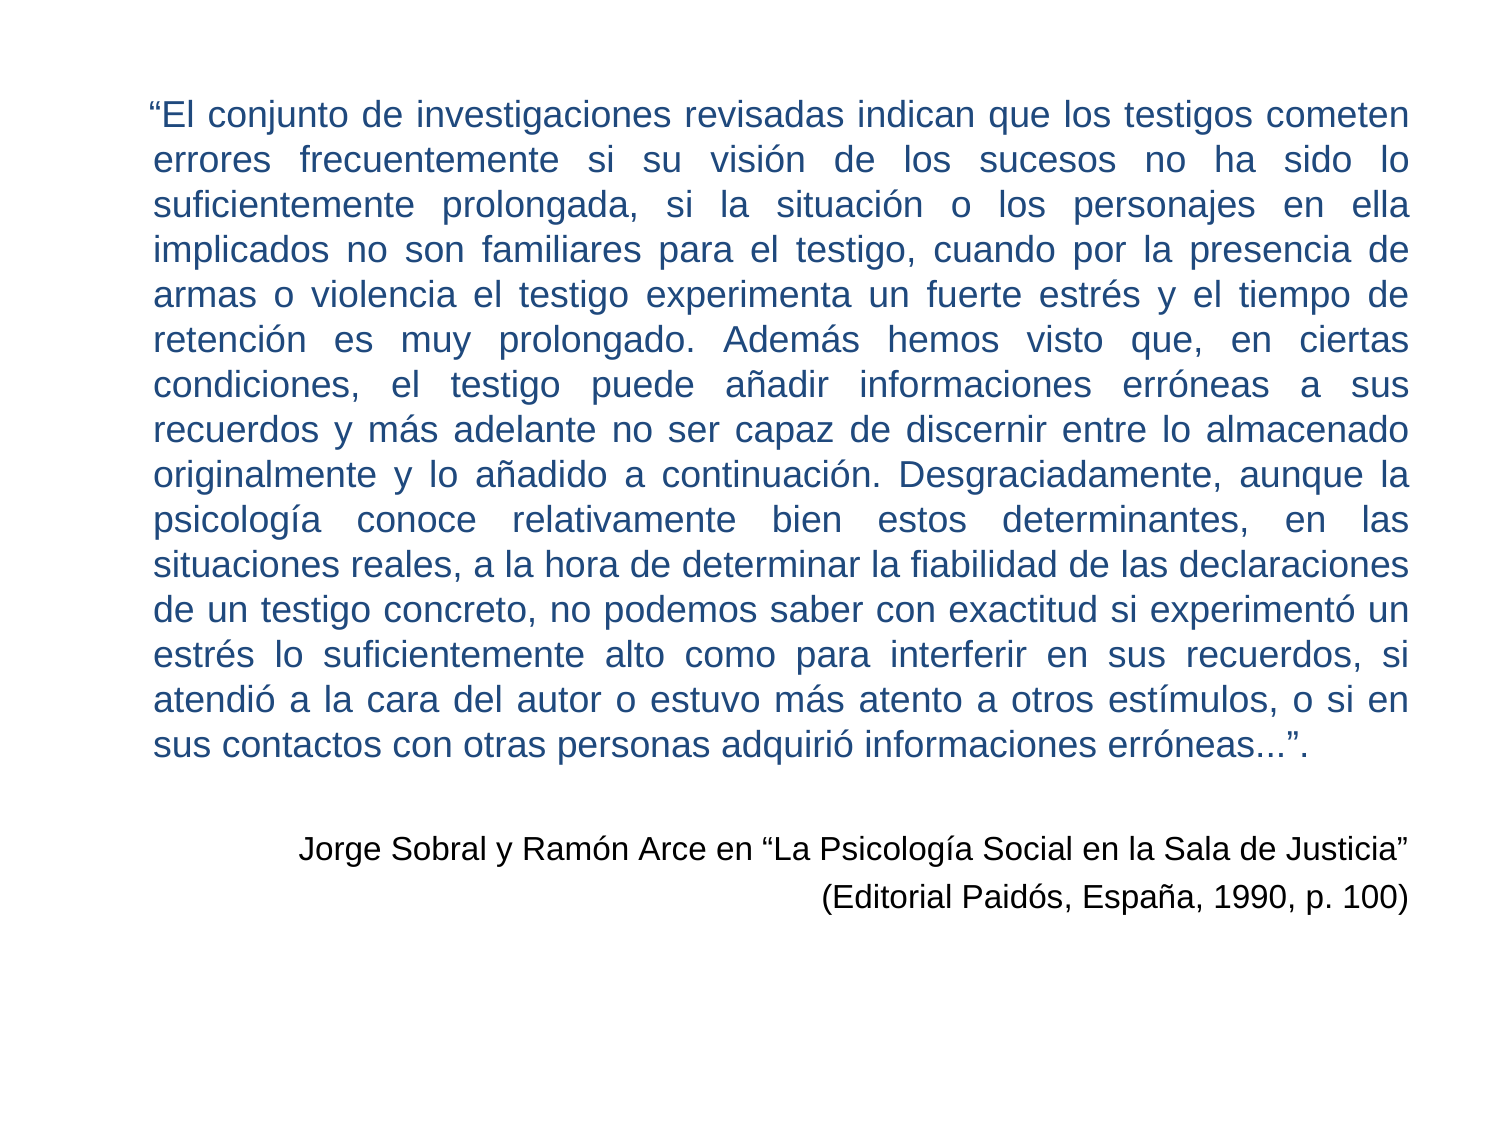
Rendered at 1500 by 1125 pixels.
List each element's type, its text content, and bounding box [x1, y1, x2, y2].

list “El conjunto de investigaciones revisadas indican que los testigos cometen errores frecuentemente si su visión de los sucesos no ha sido lo suficientemente prolongada, si la situación o los personajes en ella implicados no son familiares para el testigo, cuando por la presencia de armas o violencia el testigo experimenta un fuerte estrés y el tiempo de retención es muy prolongado. Además hemos visto que, en ciertas condiciones, el testigo puede añadir informaciones erróneas a sus recuerdos y más adelante no ser capaz de discernir entre lo almacenado originalmente y lo añadido a continuación. Desgraciadamente, aunque la psicología conoce relativamente bien estos determinantes, en las situaciones reales, a la hora de determinar la fiabilidad de las declaraciones de un testigo concreto, no podemos saber con exactitud si experimentó un estrés lo suficientemente alto como para interferir en sus recuerdos, si atendió a la cara del autor o estuvo más atento a otros estímulos, o si en sus contactos con otras personas adquirió informaciones erróneas...”. Jorge Sobral y Ramón Arce en “La Psicología Social en la Sala de Justicia” (Editorial Paidós, España, 1990, p. 100) [81, 82, 1425, 1006]
